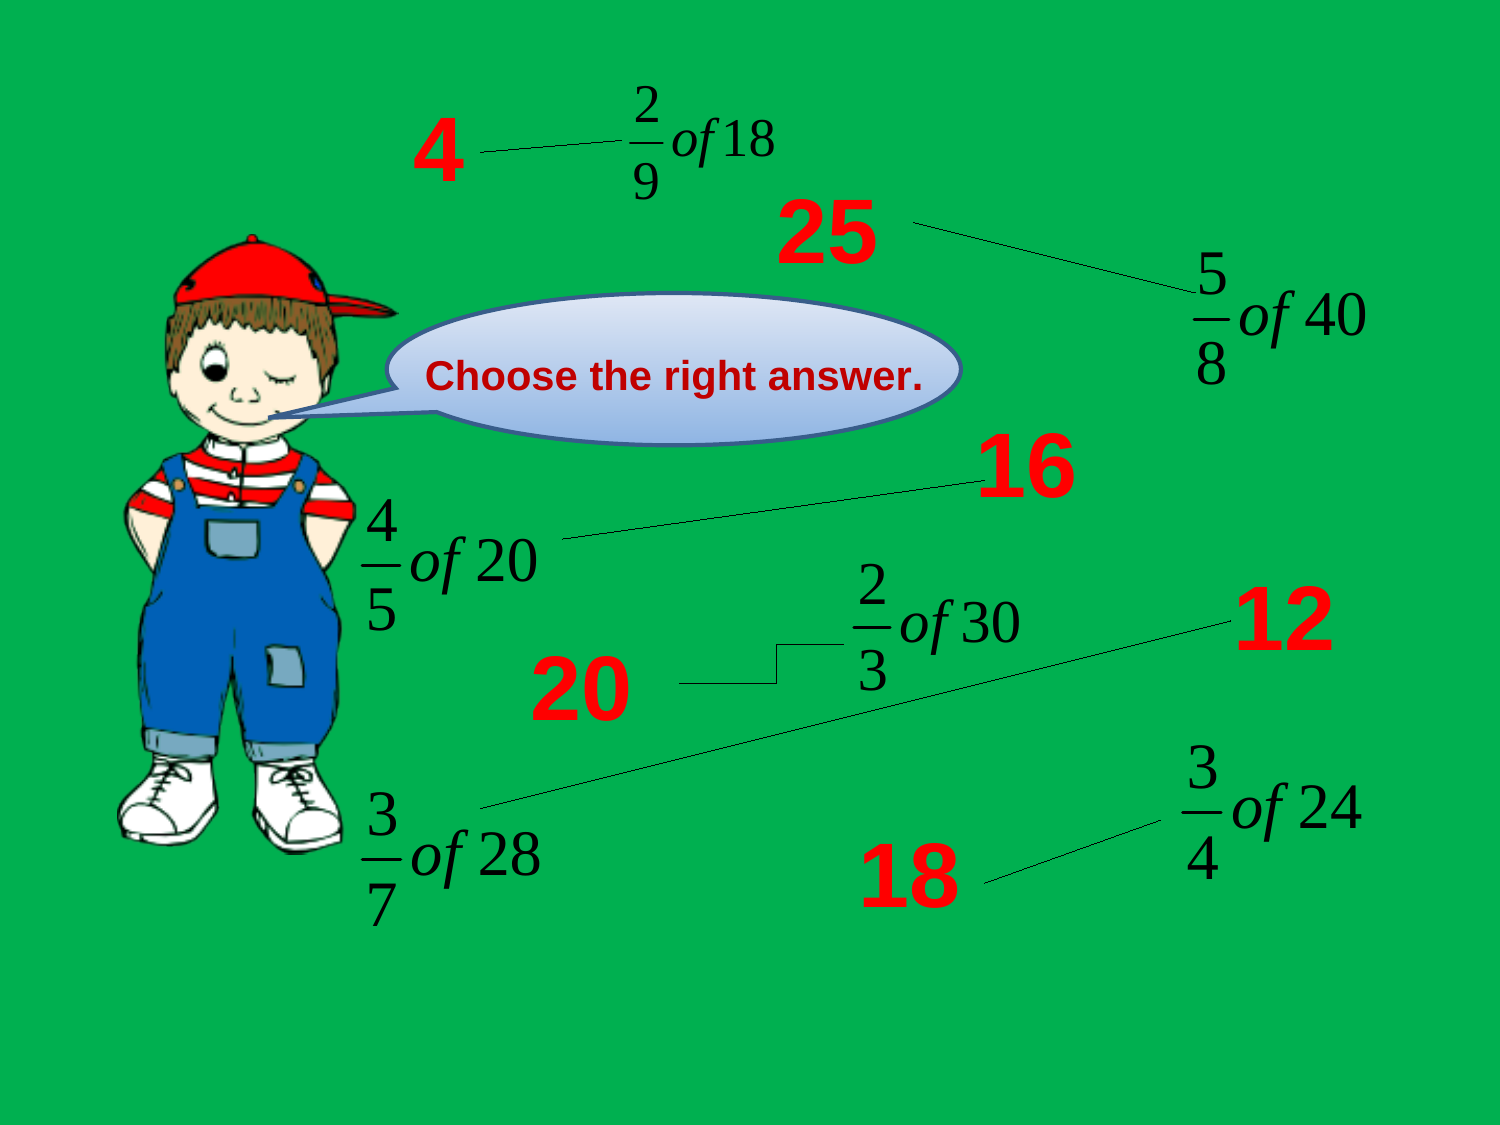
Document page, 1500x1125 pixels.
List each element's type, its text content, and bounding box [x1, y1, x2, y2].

chart [1171, 726, 1372, 894]
picture [117, 234, 399, 855]
text_box 18 [843, 808, 1008, 934]
text_box Choose the right answer. [410, 340, 1172, 457]
text_box [268, 292, 940, 418]
chart [351, 480, 548, 645]
text_box 25 [761, 163, 926, 290]
text_box 12 [1218, 550, 1383, 677]
text_box 4 [398, 81, 563, 208]
chart [621, 70, 785, 212]
text_box 16 [960, 398, 1126, 524]
chart [1183, 234, 1380, 399]
chart [351, 773, 551, 941]
chart [843, 546, 1032, 704]
text_box 20 [515, 621, 680, 747]
